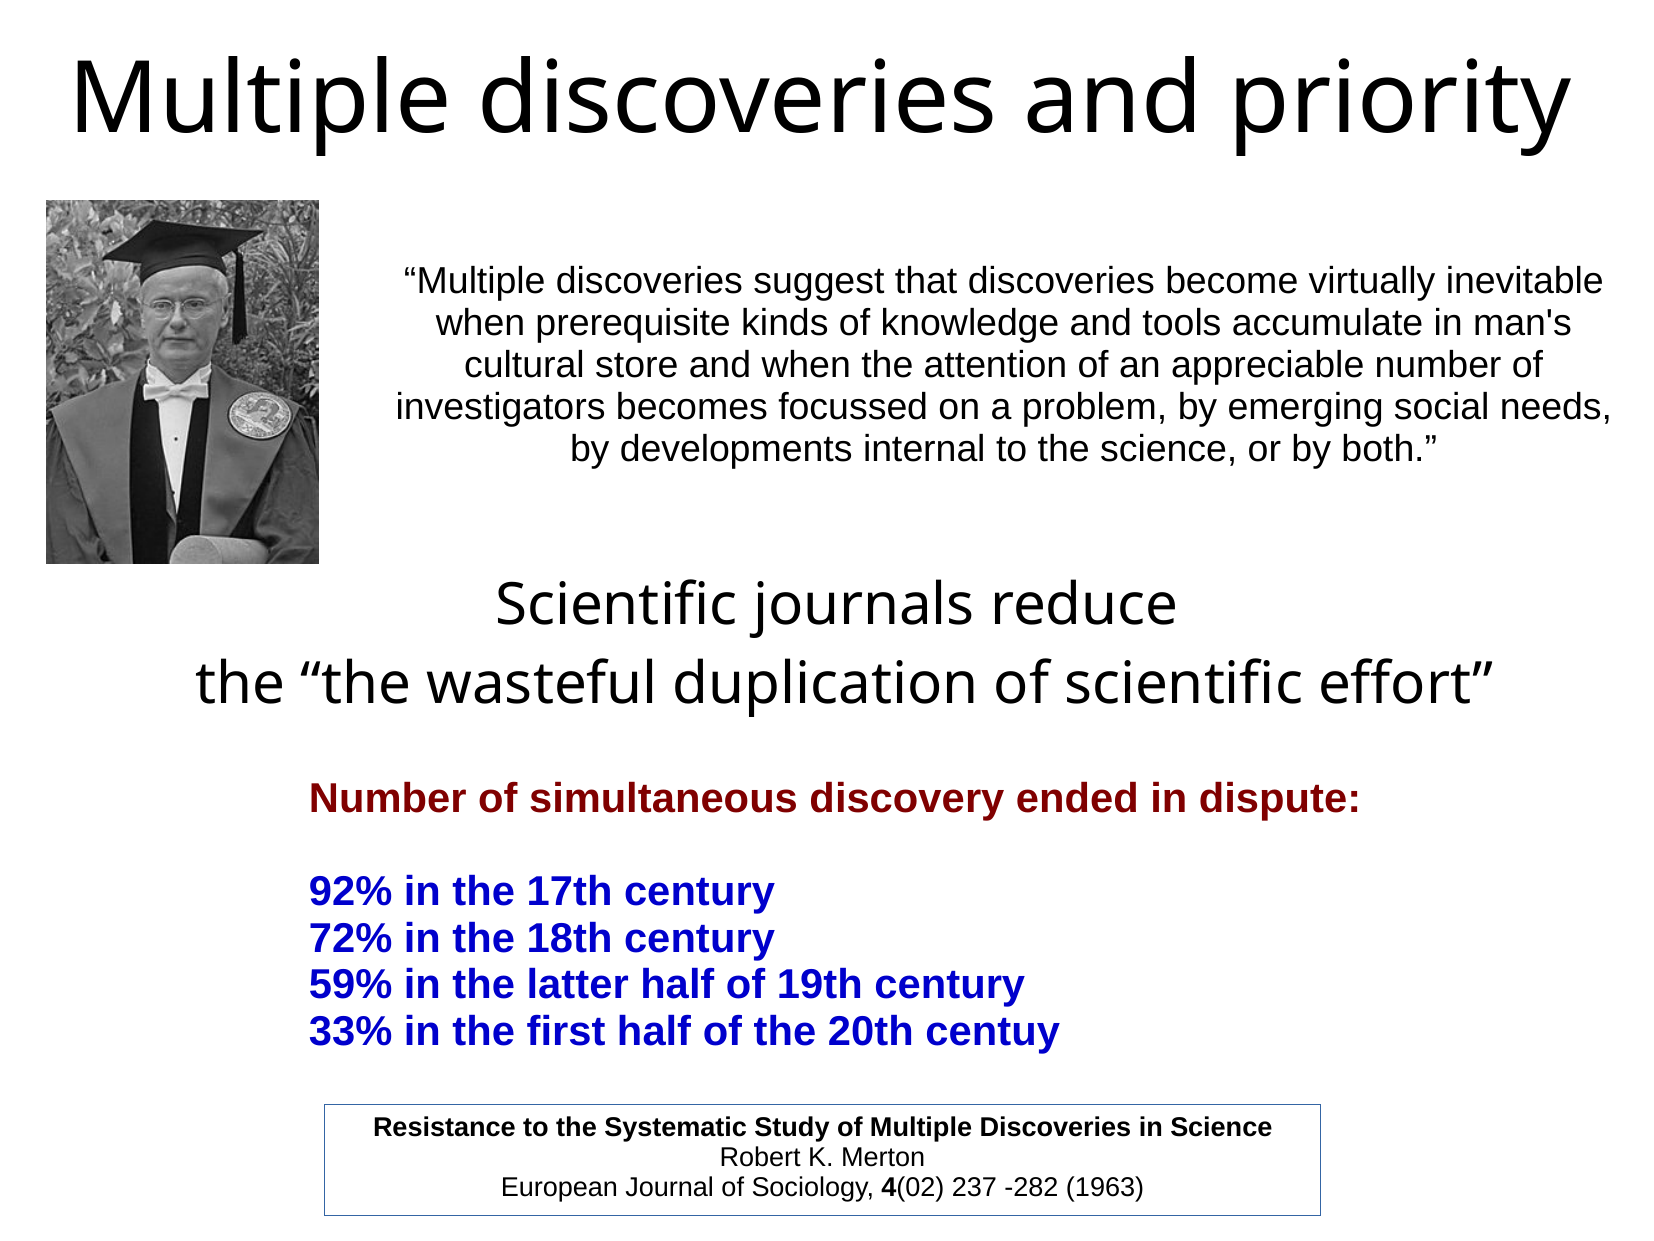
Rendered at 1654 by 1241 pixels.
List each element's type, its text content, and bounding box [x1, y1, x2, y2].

text_box Resistance to the Systematic Study of Multiple Discoveries in Science Robert K. Merton European Journal of Sociology, 4(02) 237 -282 (1963) [324, 1104, 1321, 1216]
text_box Scientific journals reduce the “the wasteful duplication of scientific effort” [94, 555, 1595, 713]
text_box “Multiple discoveries suggest that discoveries become virtually inevitable when prerequisite kinds of knowledge and tools accumulate in man's cultural store and when the attention of an appreciable number of investigators becomes focussed on a problem, by emerging social needs, by developments internal to the science, or by both.” [377, 252, 1630, 479]
text_box Number of simultaneous discovery ended in dispute: 92% in the 17th century 72% in the 18th century 59% in the latter half of 19th century 33% in the first half of the 20th centuy [294, 767, 1382, 1062]
picture [46, 200, 319, 565]
text_box Multiple discoveries and priority [0, 17, 1642, 166]
